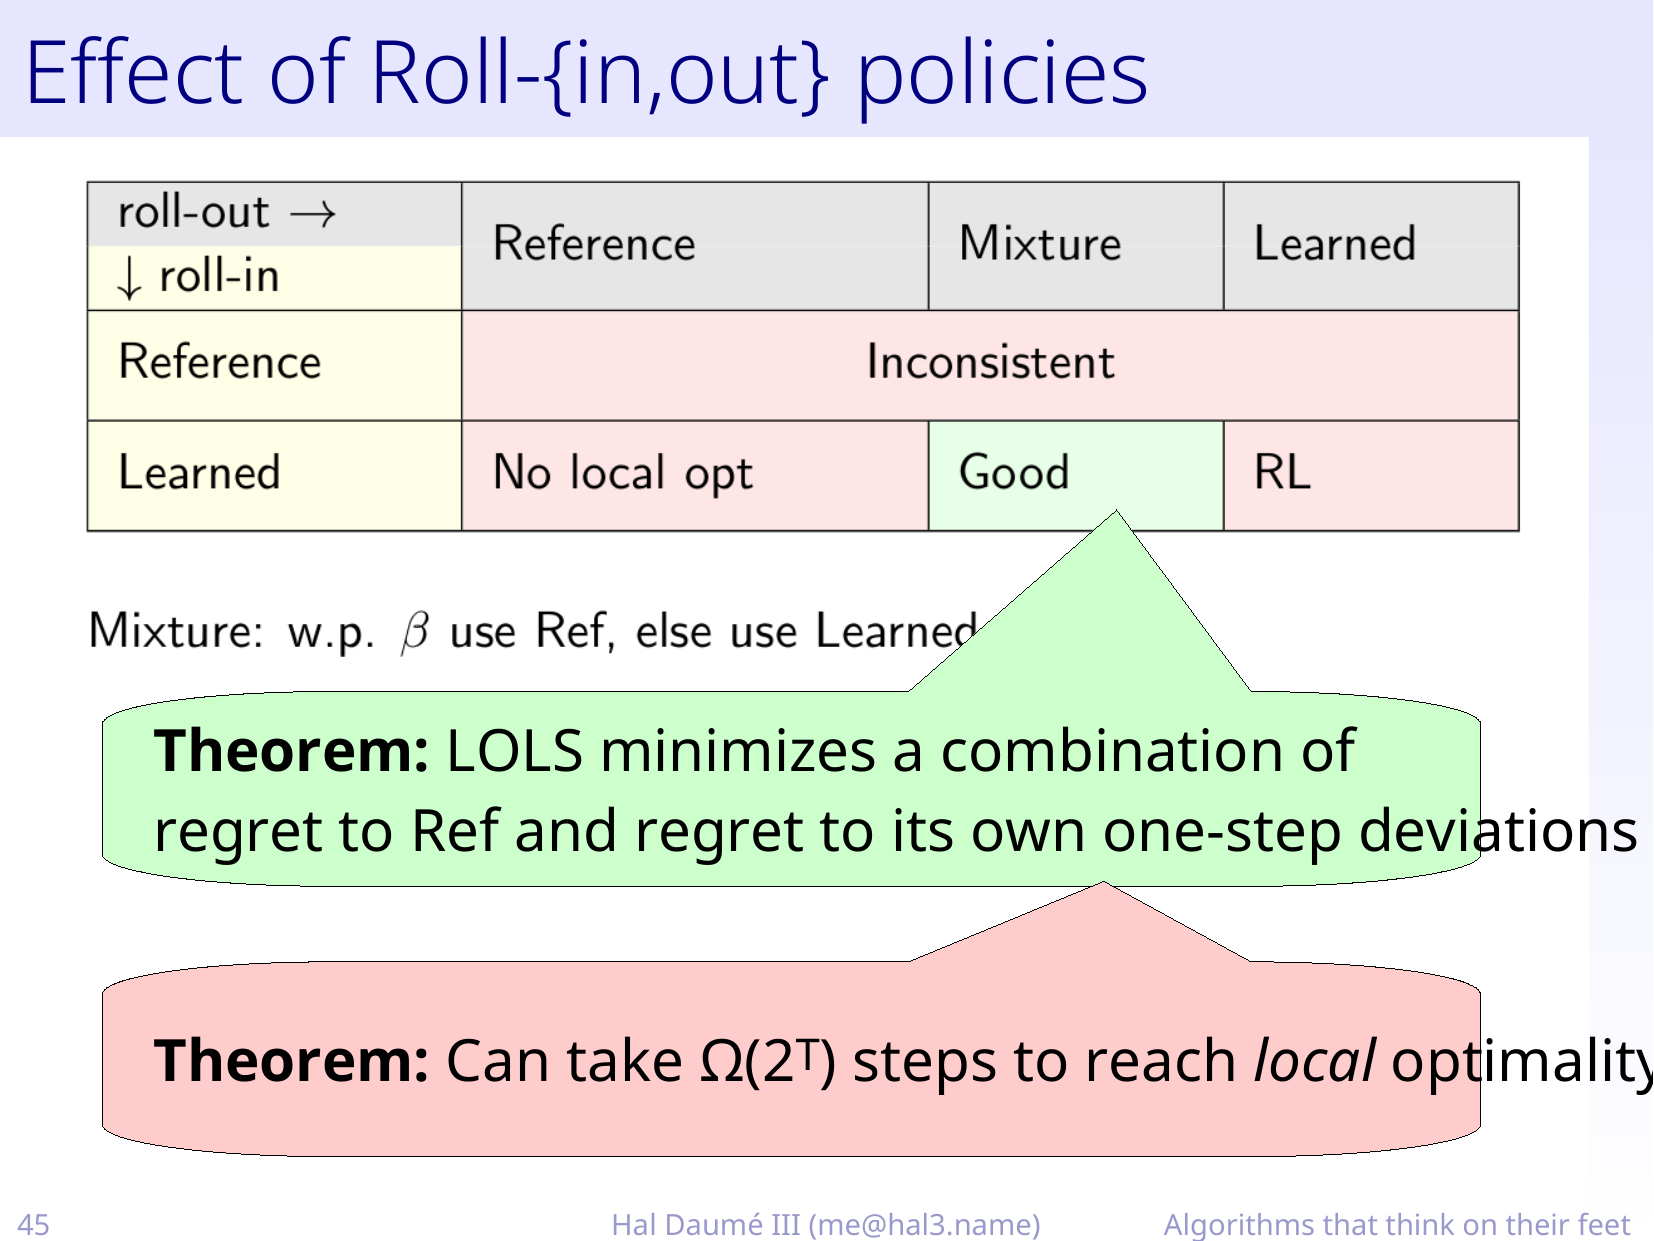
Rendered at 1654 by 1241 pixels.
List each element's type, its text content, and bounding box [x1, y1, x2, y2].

title Effect of Roll-{in,out} policies [22, 8, 1639, 131]
text_box Theorem: LOLS minimizes a combination of regret to Ref and regret to its own one-step deviations [102, 509, 1481, 887]
text_box Theorem: Can take Ω(2T) steps to reach local optimality [102, 881, 1481, 1157]
picture [66, 163, 1548, 688]
